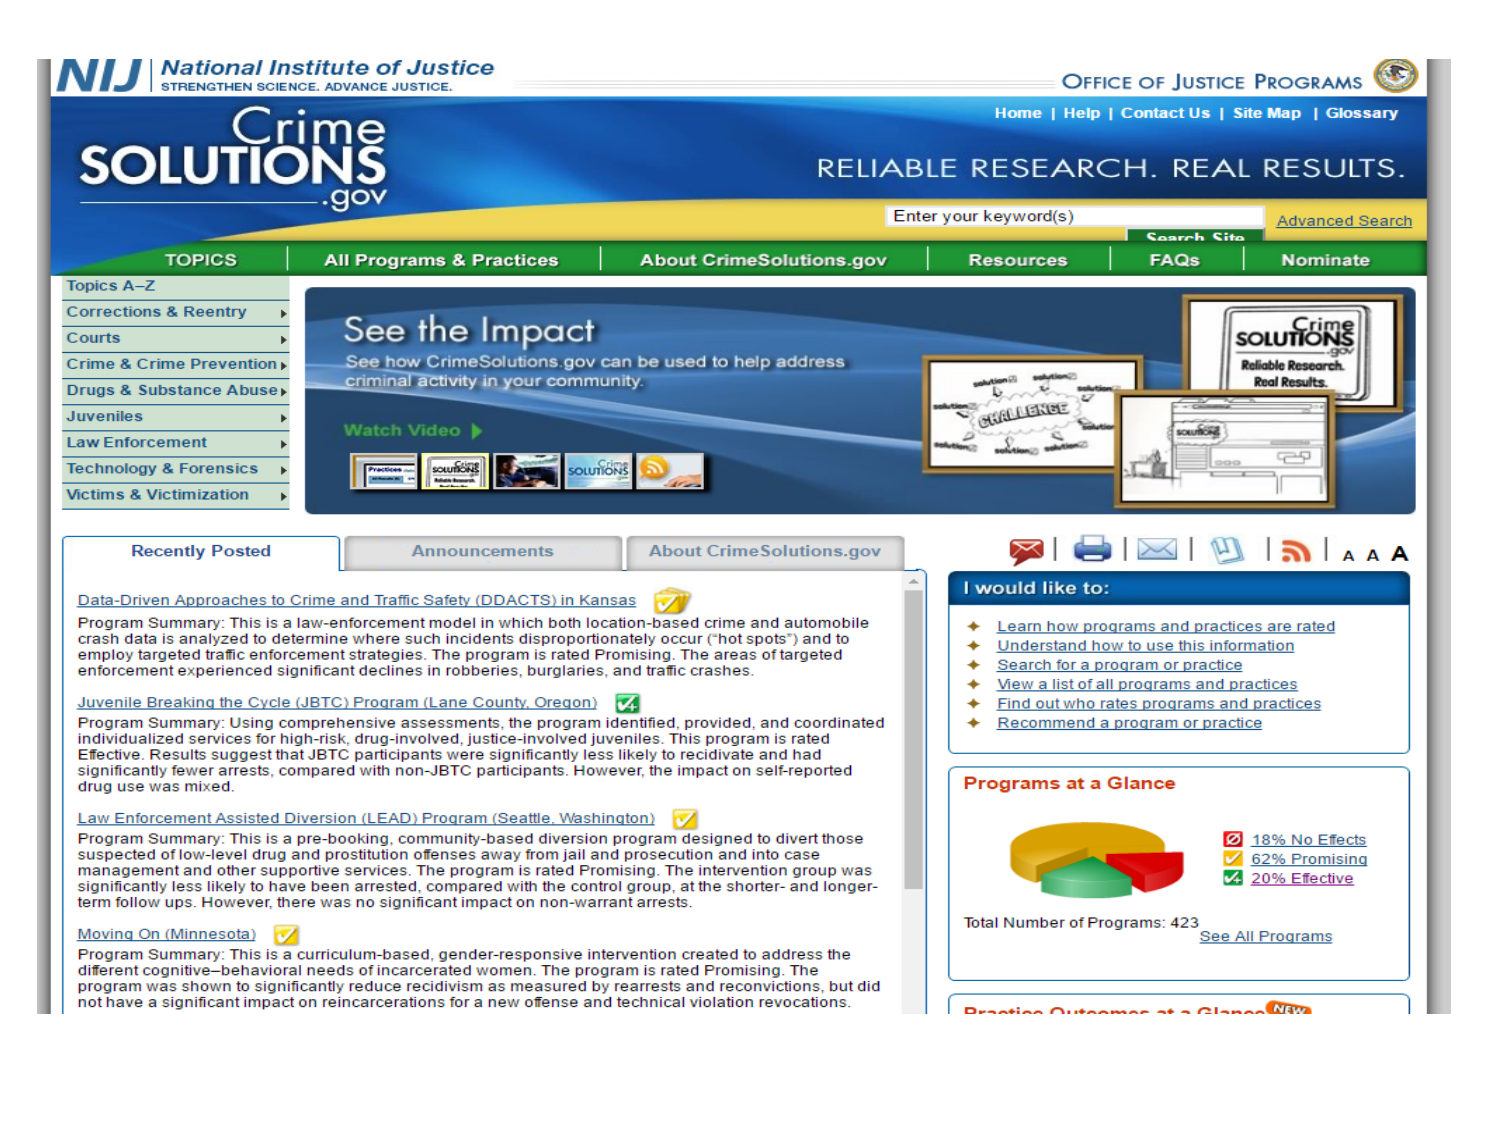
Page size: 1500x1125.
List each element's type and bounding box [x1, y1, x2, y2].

picture [37, 59, 1451, 1014]
